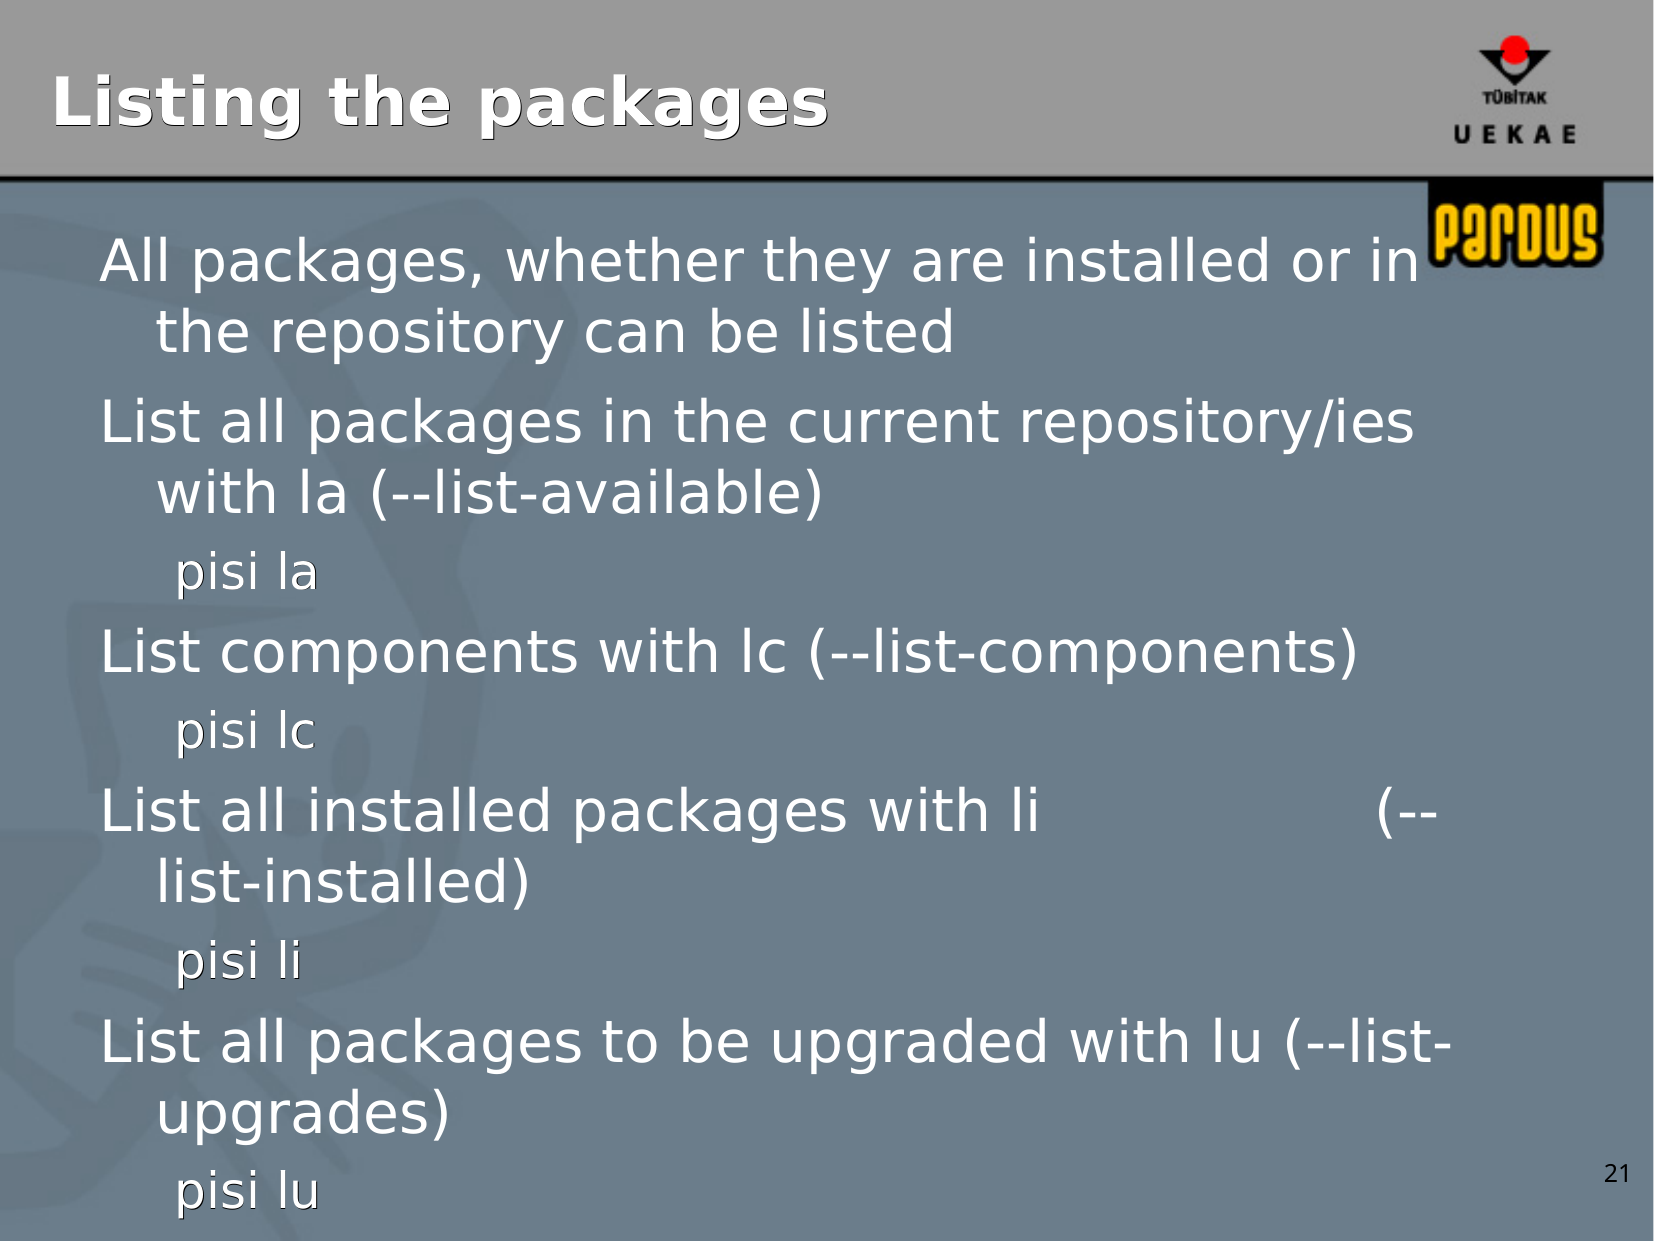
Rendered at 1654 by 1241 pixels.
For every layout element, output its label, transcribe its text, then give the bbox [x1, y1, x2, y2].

picture [0, 0, 1654, 1241]
list All packages, whether they are installed or in the repository can be listed List all packages in the current repository/ies with la (--list-available) pisi la List components with lc (--list-components) pisi lc List all installed packages with li (--list-installed) pisi li List all packages to be upgraded with lu (--list-upgrades) pisi lu [84, 216, 1480, 1226]
title Listing the packages [35, 43, 1449, 158]
